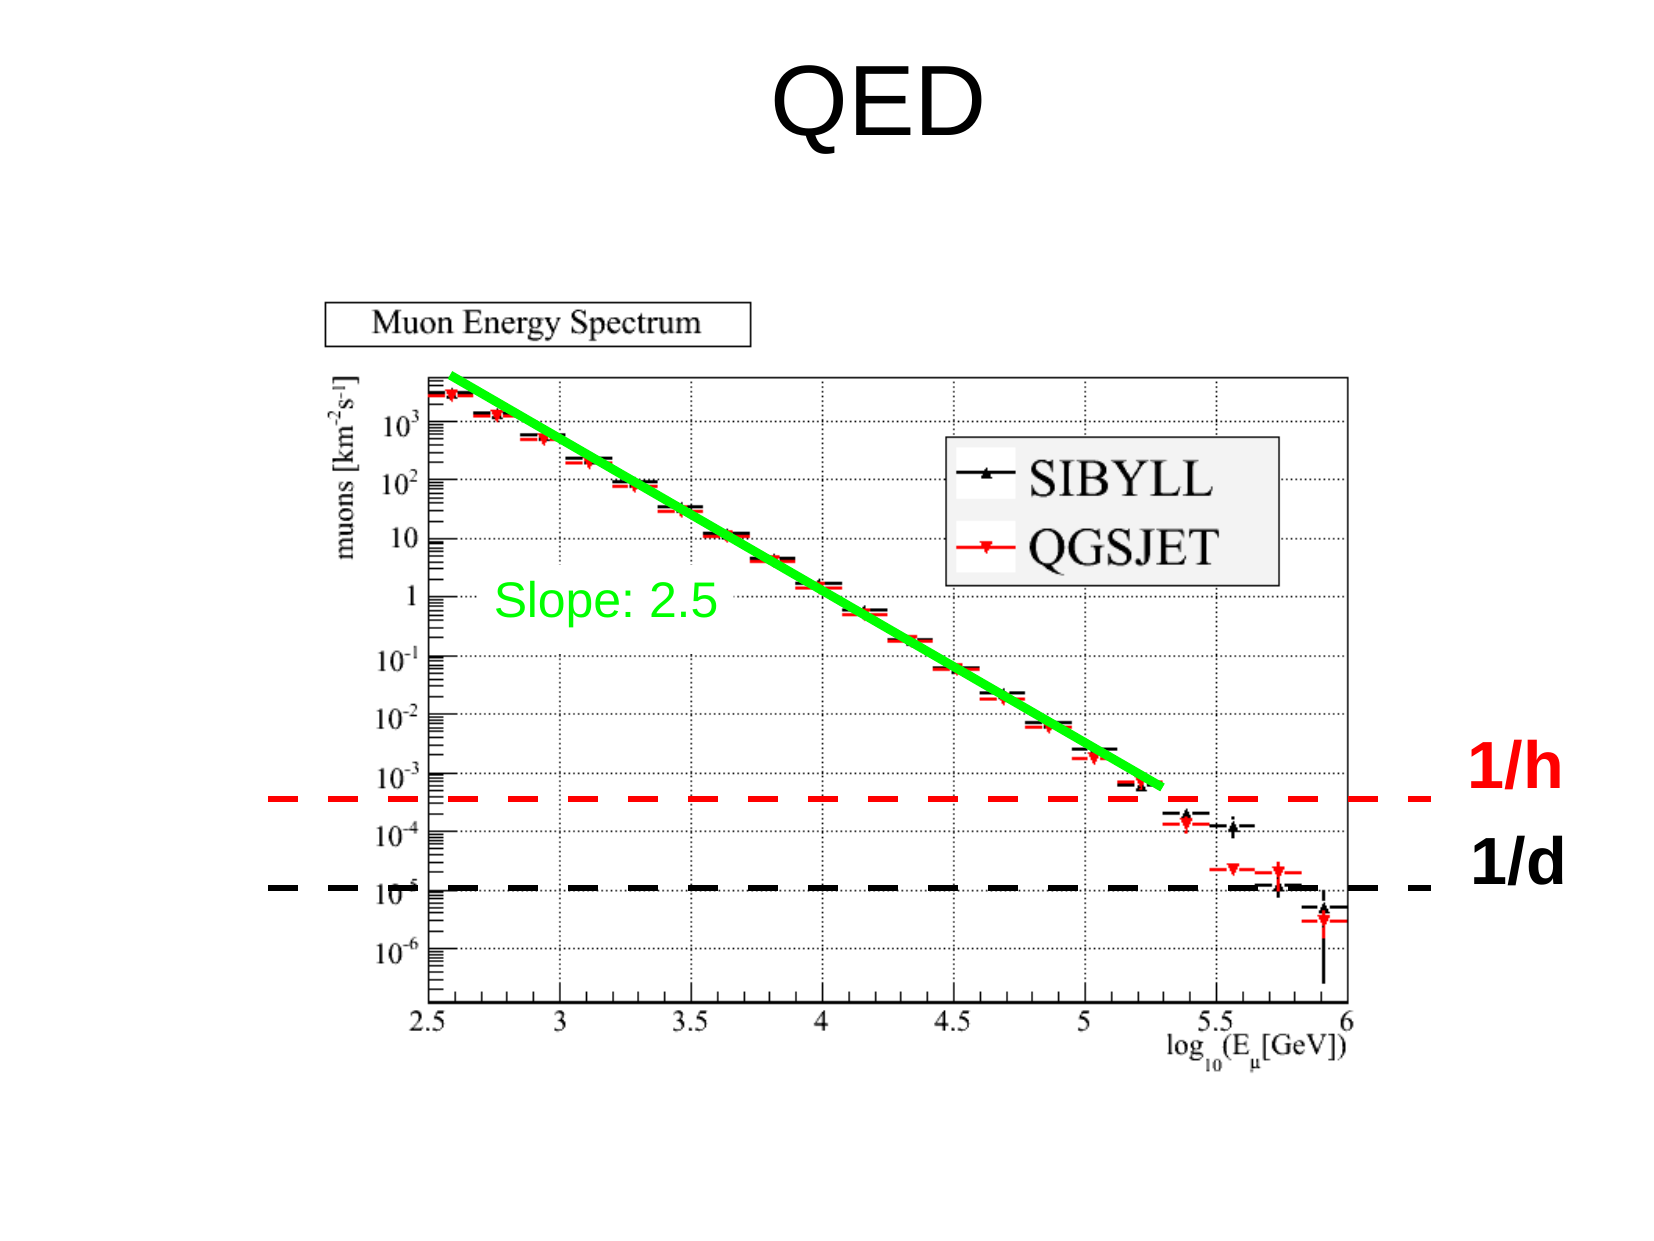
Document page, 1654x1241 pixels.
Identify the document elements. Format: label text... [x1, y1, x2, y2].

text_box Slope: 2.5 [478, 564, 734, 654]
text_box 1/d [1455, 816, 1582, 933]
text_box QED [755, 37, 1013, 201]
picture [314, 299, 1463, 1081]
text_box 1/h [1452, 720, 1579, 836]
